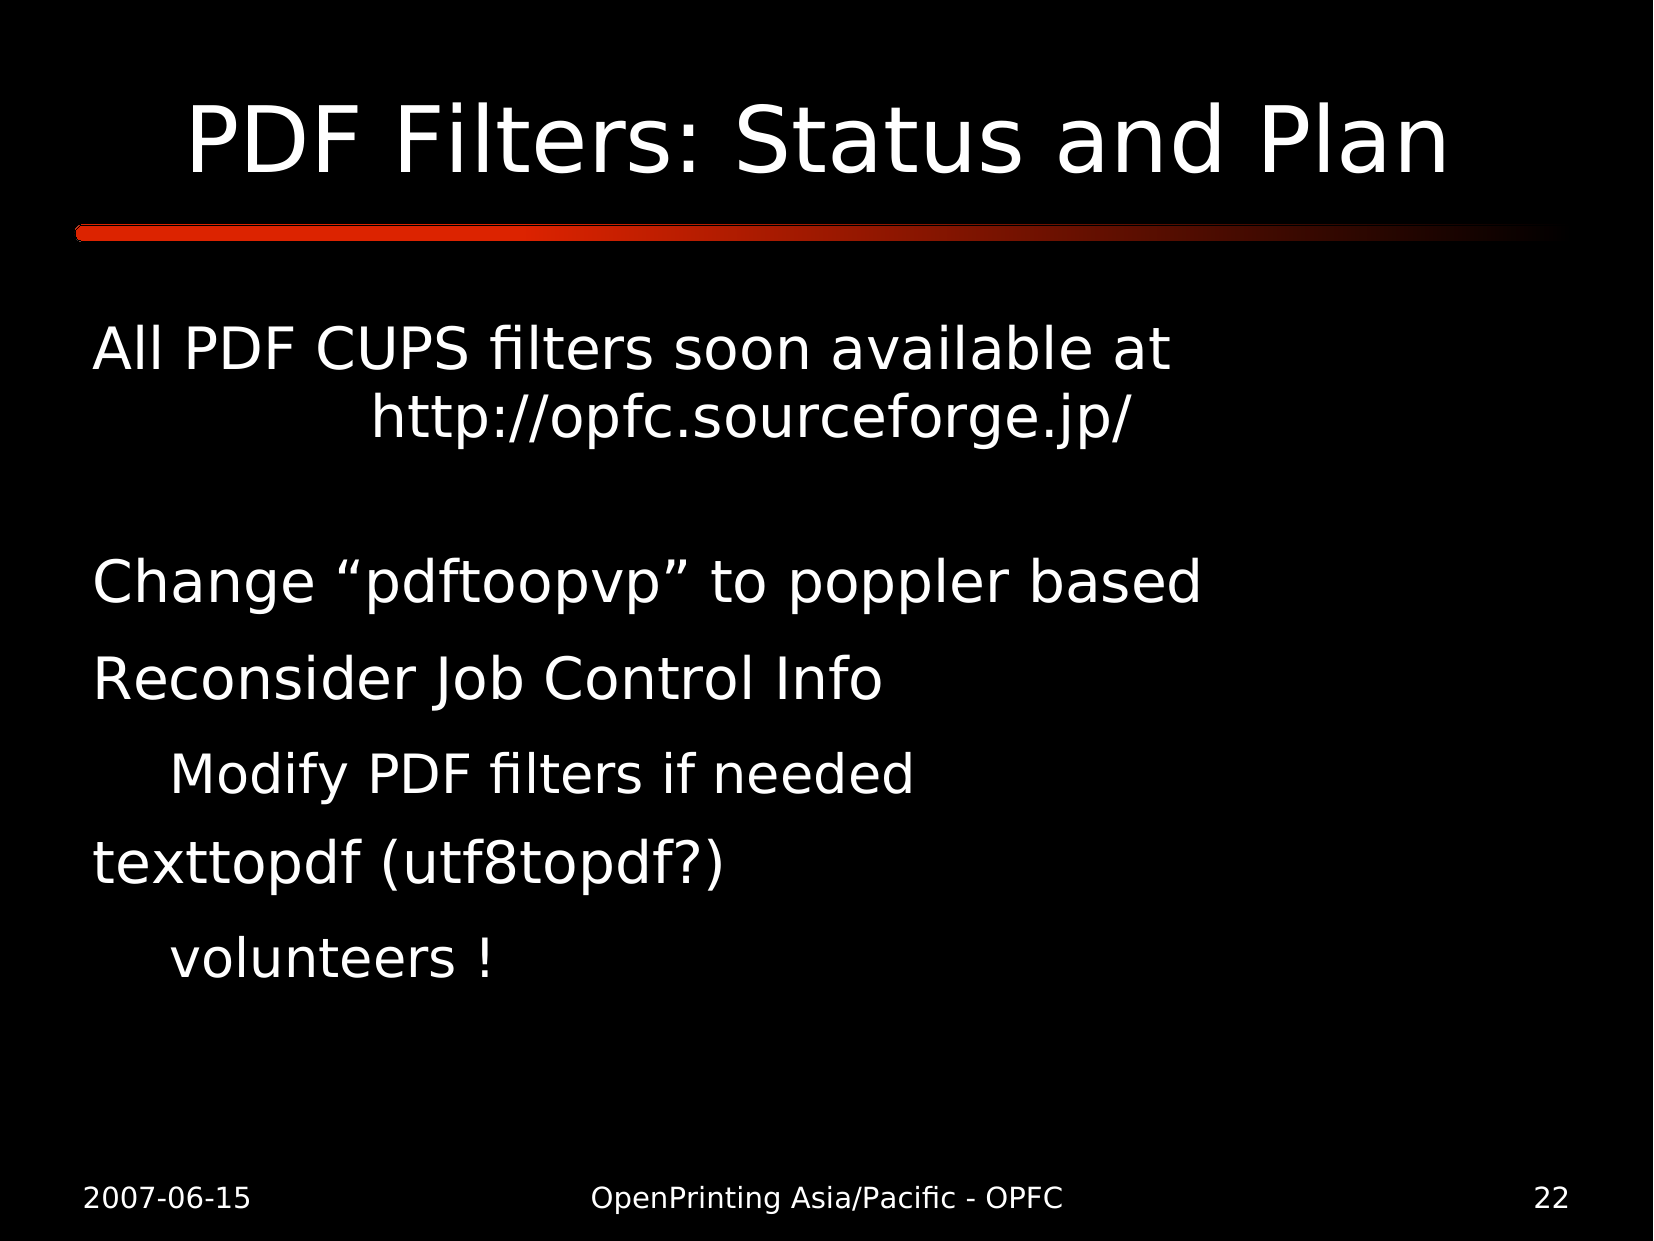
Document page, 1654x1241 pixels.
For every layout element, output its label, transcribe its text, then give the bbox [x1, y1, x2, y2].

title PDF Filters: Status and Plan [75, 37, 1563, 245]
list All PDF CUPS filters soon available at http://opfc.sourceforge.jp/ Change “pdftoopvp” to poppler based Reconsider Job Control Info Modify PDF filters if needed texttopdf (utf8topdf?) volunteers ! [75, 316, 1563, 1088]
